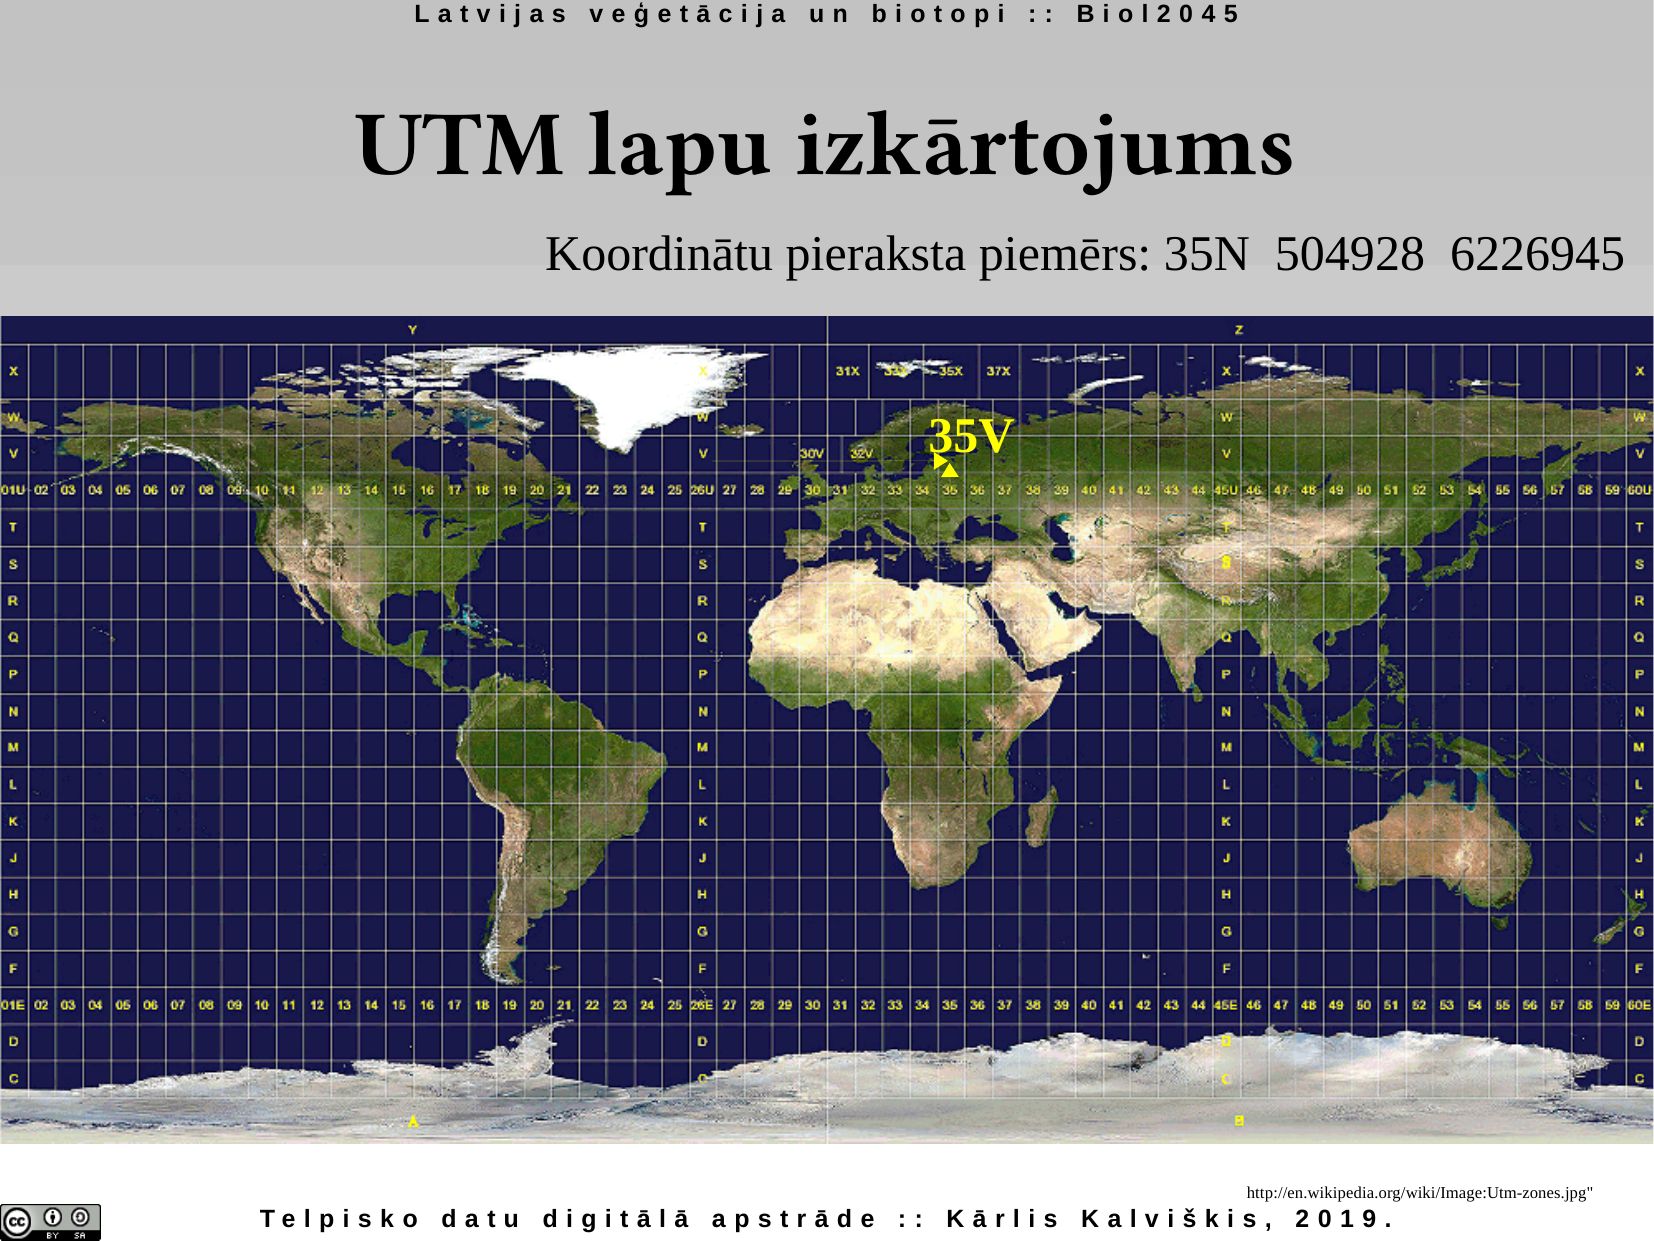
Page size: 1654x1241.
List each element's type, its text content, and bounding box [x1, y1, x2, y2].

text_box 35V [928, 408, 1015, 464]
title UTM lapu izkārtojums [0, 1, 1654, 287]
text_box Koordinātu pieraksta piemērs: 35N 504928 6226945 [545, 225, 1626, 282]
text_box http://en.wikipedia.org/wiki/Image:Utm-zones.jpg" [1247, 1183, 1595, 1199]
picture [0, 287, 1654, 1241]
